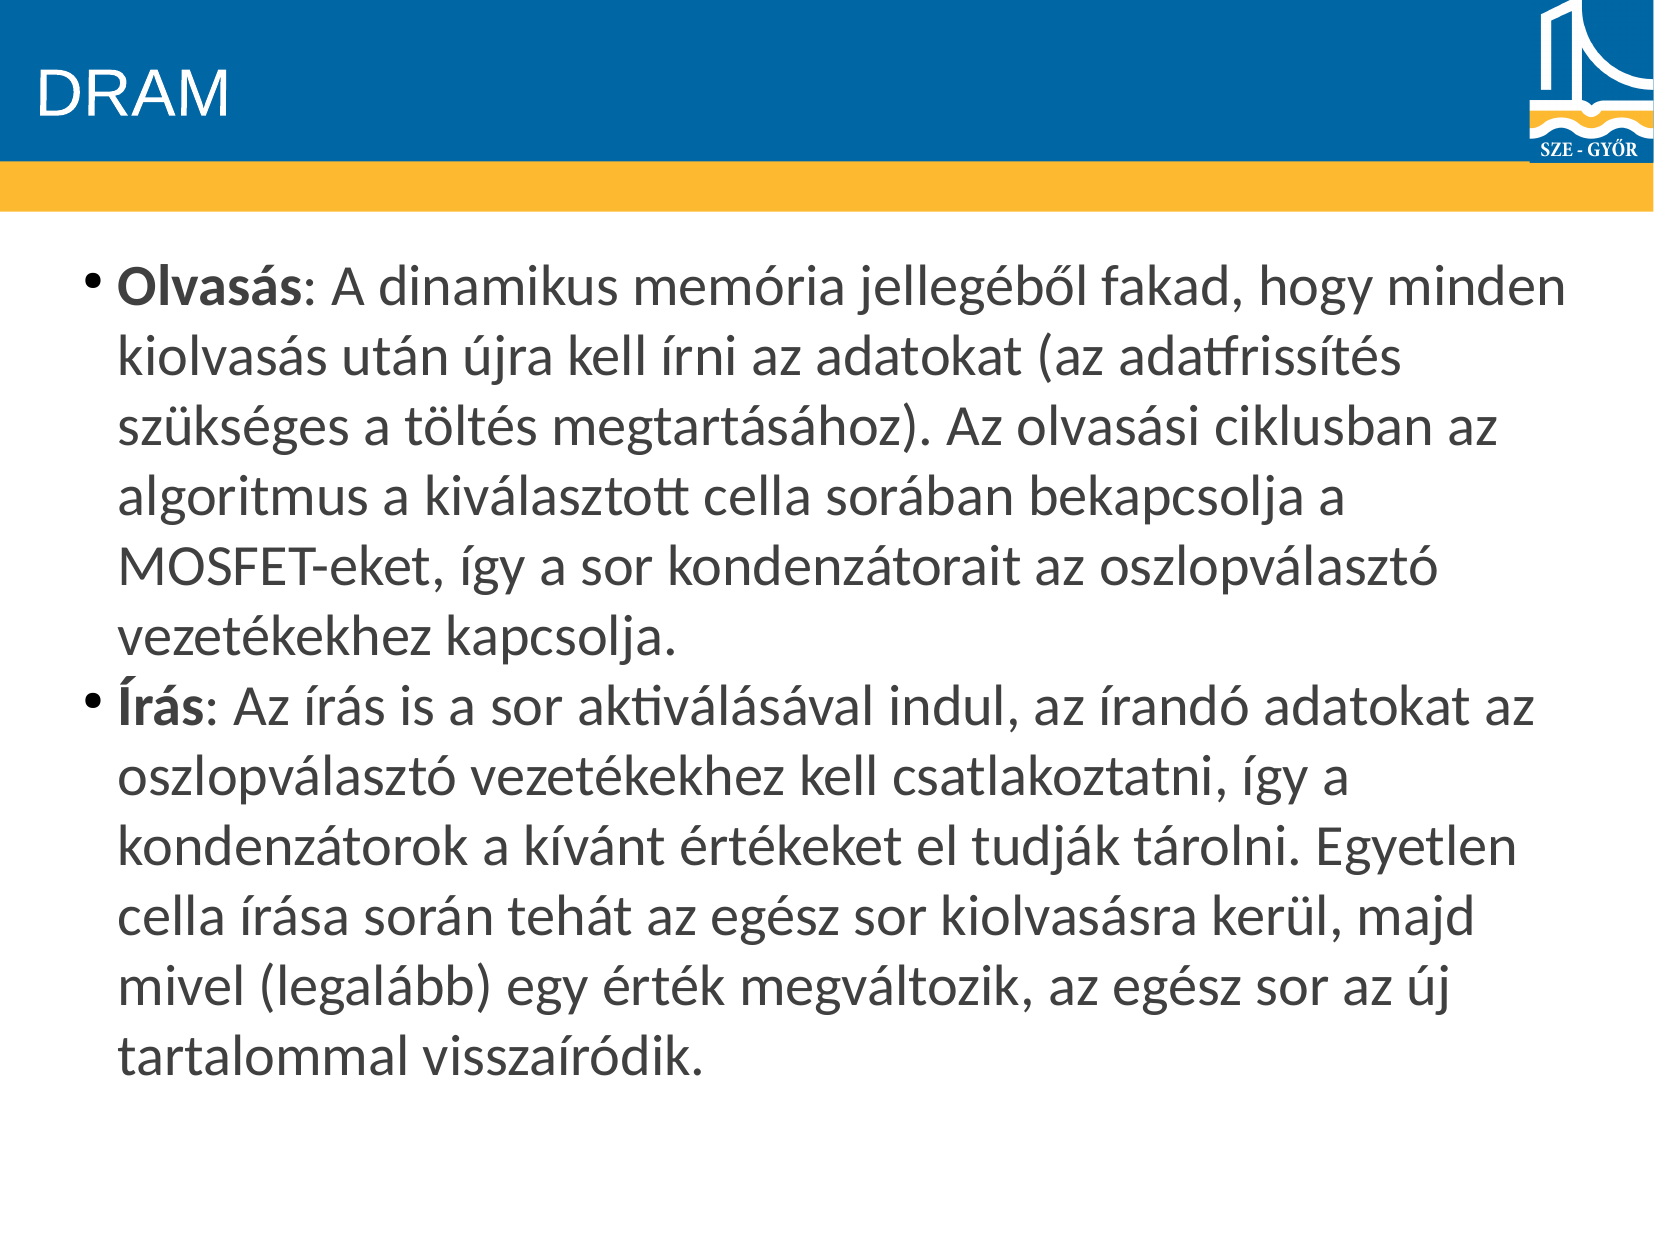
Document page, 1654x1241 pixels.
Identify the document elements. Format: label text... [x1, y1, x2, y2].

text_box Olvasás: A dinamikus memória jellegéből fakad, hogy minden kiolvasás után újra kell írni az adatokat (az adatfrissítés szükséges a töltés megtartásához). Az olvasási ciklusban az algoritmus a kiválasztott cella sorában bekapcsolja a MOSFET-eket, így a sor kondenzátorait az oszlopválasztó vezetékekhez kapcsolja. Írás: Az írás is a sor aktiválásával indul, az írandó adatokat az oszlopválasztó vezetékekhez kell csatlakoztatni, így a kondenzátorok a kívánt értékeket el tudják tárolni. Egyetlen cella írása során tehát az egész sor kiolvasásra kerül, majd mivel (legalább) egy érték megváltozik, az egész sor az új tartalommal visszaíródik. [82, 247, 1583, 1198]
text_box DRAM [34, 48, 1524, 144]
picture [1529, 0, 1654, 163]
